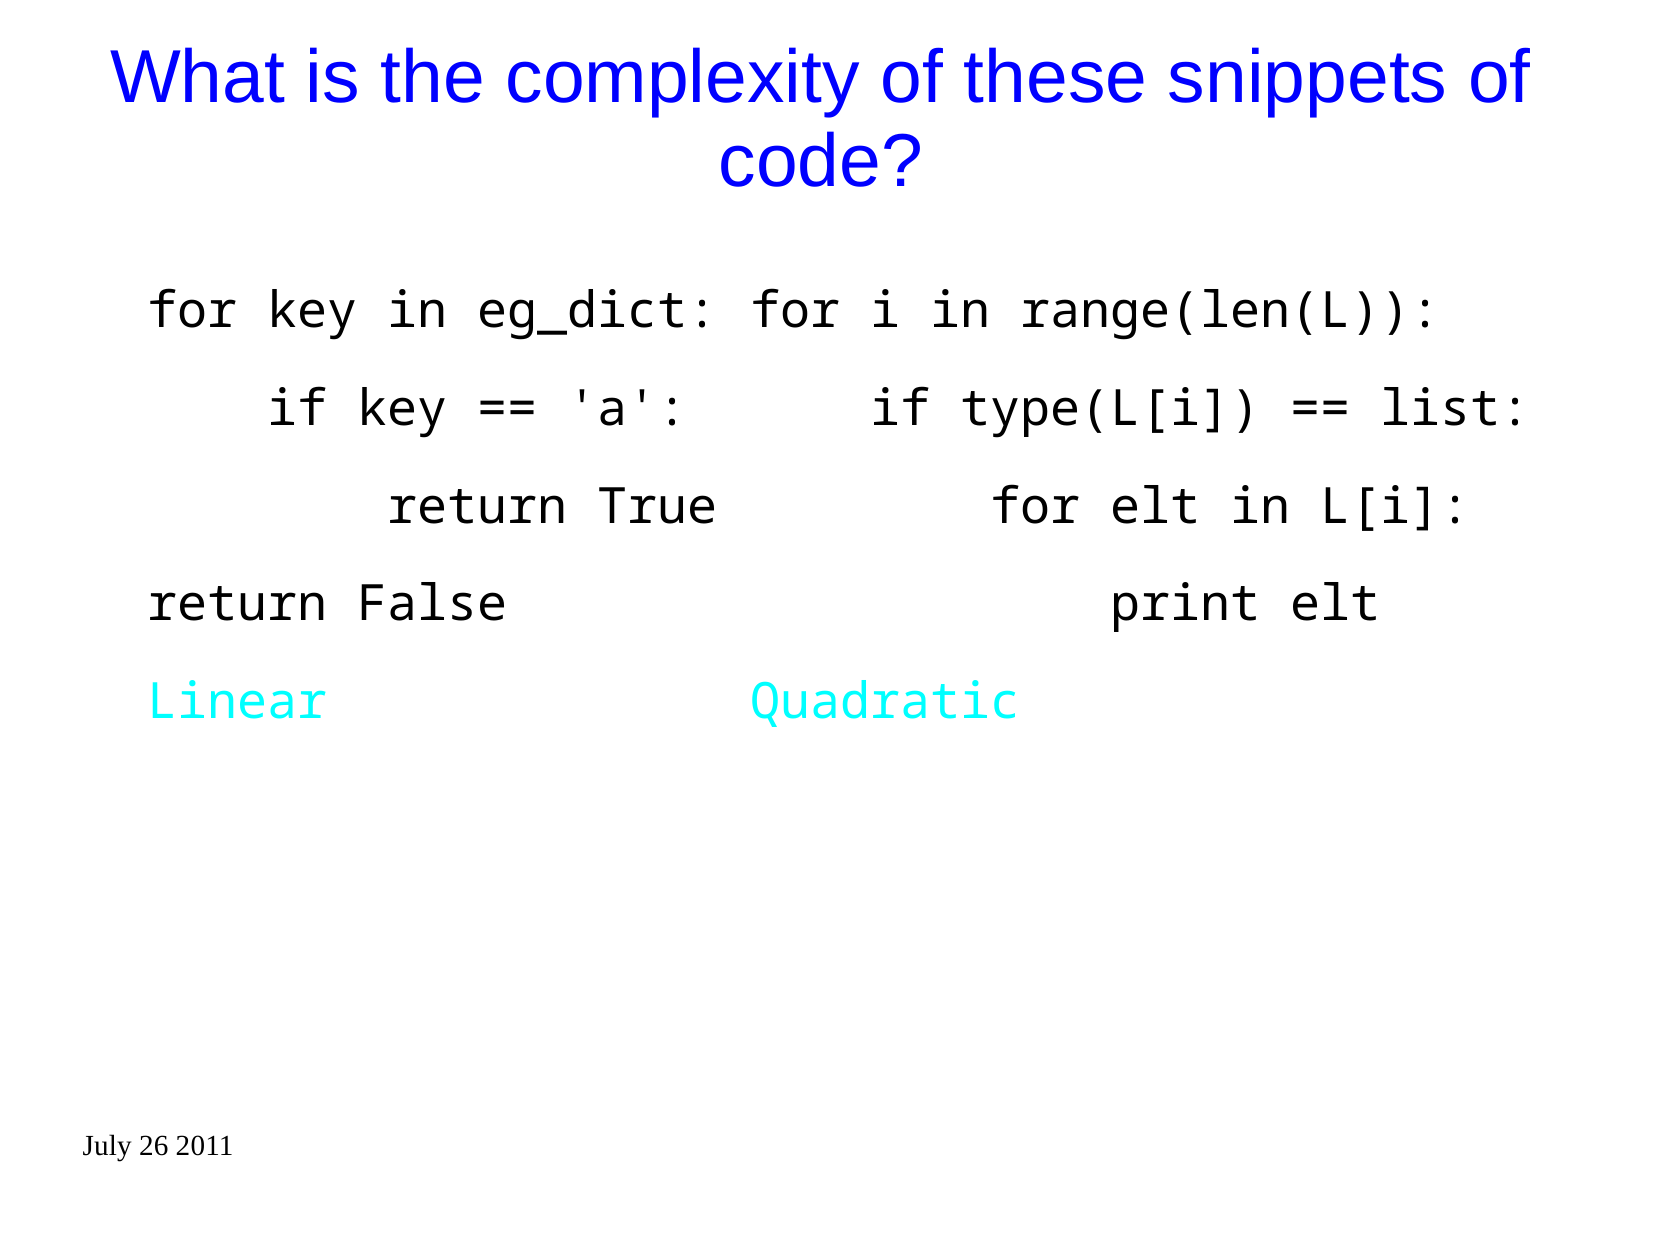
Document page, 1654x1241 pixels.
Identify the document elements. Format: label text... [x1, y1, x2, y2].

list for i in range(len(L)): if type(L[i]) == list: for elt in L[i]: print elt Quadratic [679, 274, 1566, 1093]
list for key in eg_dict: if key == 'a': return True return False Linear [76, 274, 679, 1093]
title What is the complexity of these snippets of code? [76, 33, 1565, 202]
